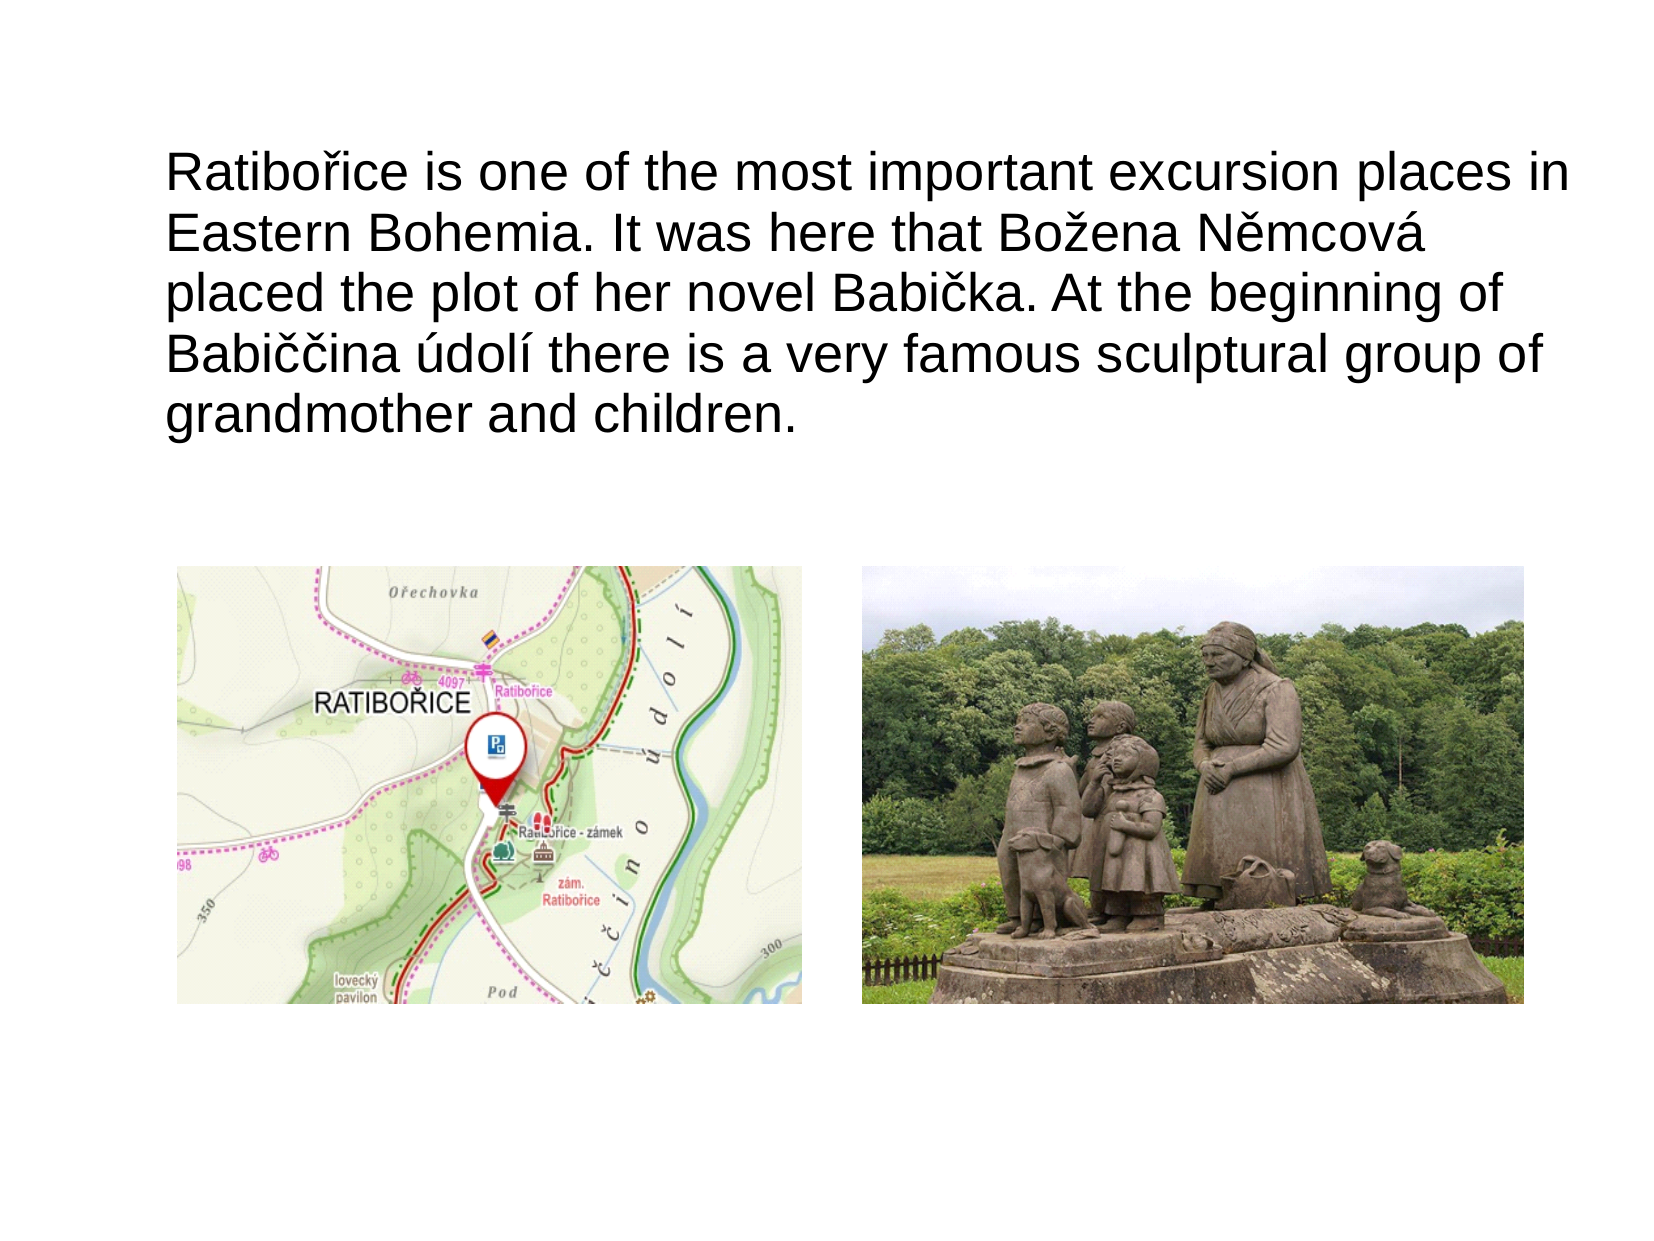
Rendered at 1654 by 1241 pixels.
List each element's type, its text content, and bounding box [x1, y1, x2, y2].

picture [862, 566, 1524, 1004]
list Ratibořice is one of the most important excursion places in Eastern Bohemia. It was here that Božena Němcová placed the plot of her novel Babička. At the beginning of Babiččina údolí there is a very famous sculptural group of grandmother and children. [94, 141, 1583, 1134]
picture [177, 566, 802, 1004]
